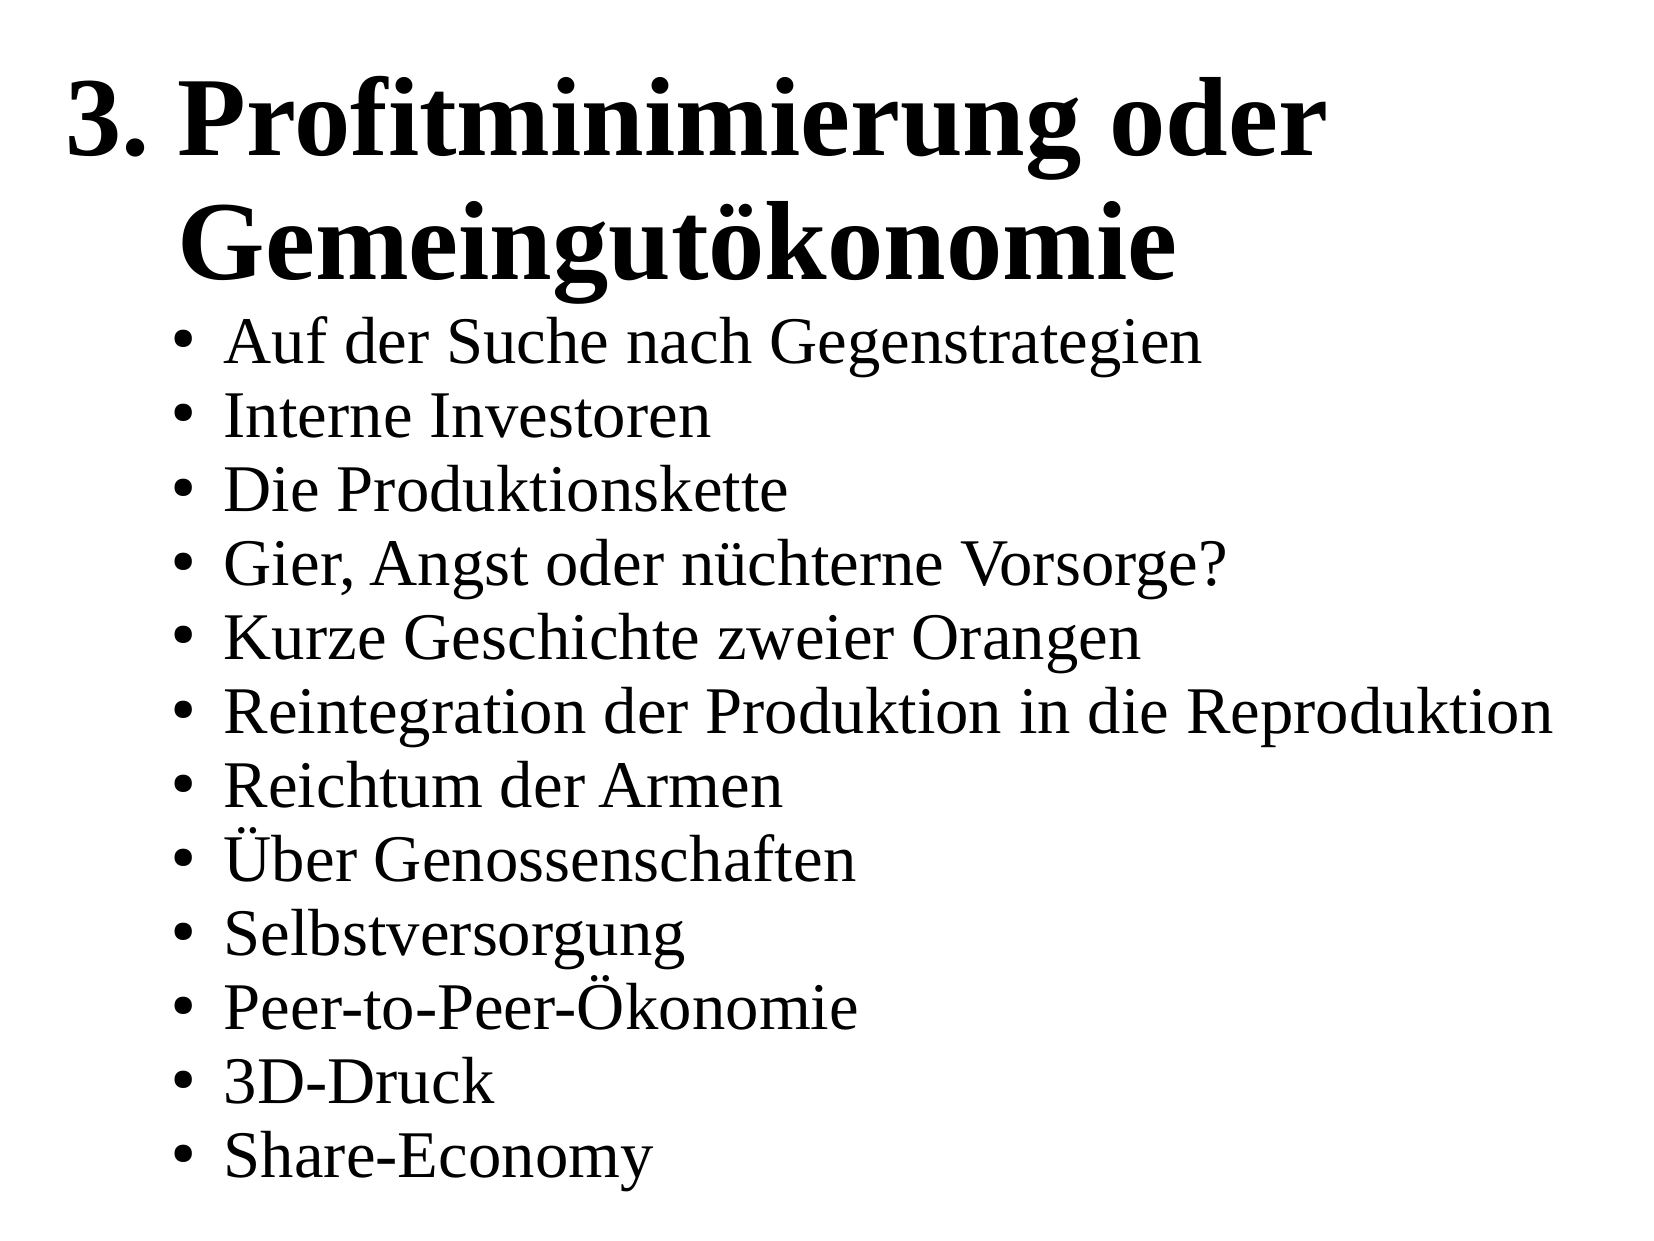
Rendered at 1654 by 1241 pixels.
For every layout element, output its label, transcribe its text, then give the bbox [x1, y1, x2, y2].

text_box 3. Profitminimierung oder Gemeingutökonomie Auf der Suche nach Gegenstrategien Interne Investoren Die Produktionskette Gier, Angst oder nüchterne Vorsorge? Kurze Geschichte zweier Orangen Reintegration der Produktion in die Reproduktion Reichtum der Armen Über Genossenschaften Selbstversorgung Peer-to-Peer-Ökonomie 3D-Druck Share-Economy [50, 47, 1609, 1201]
